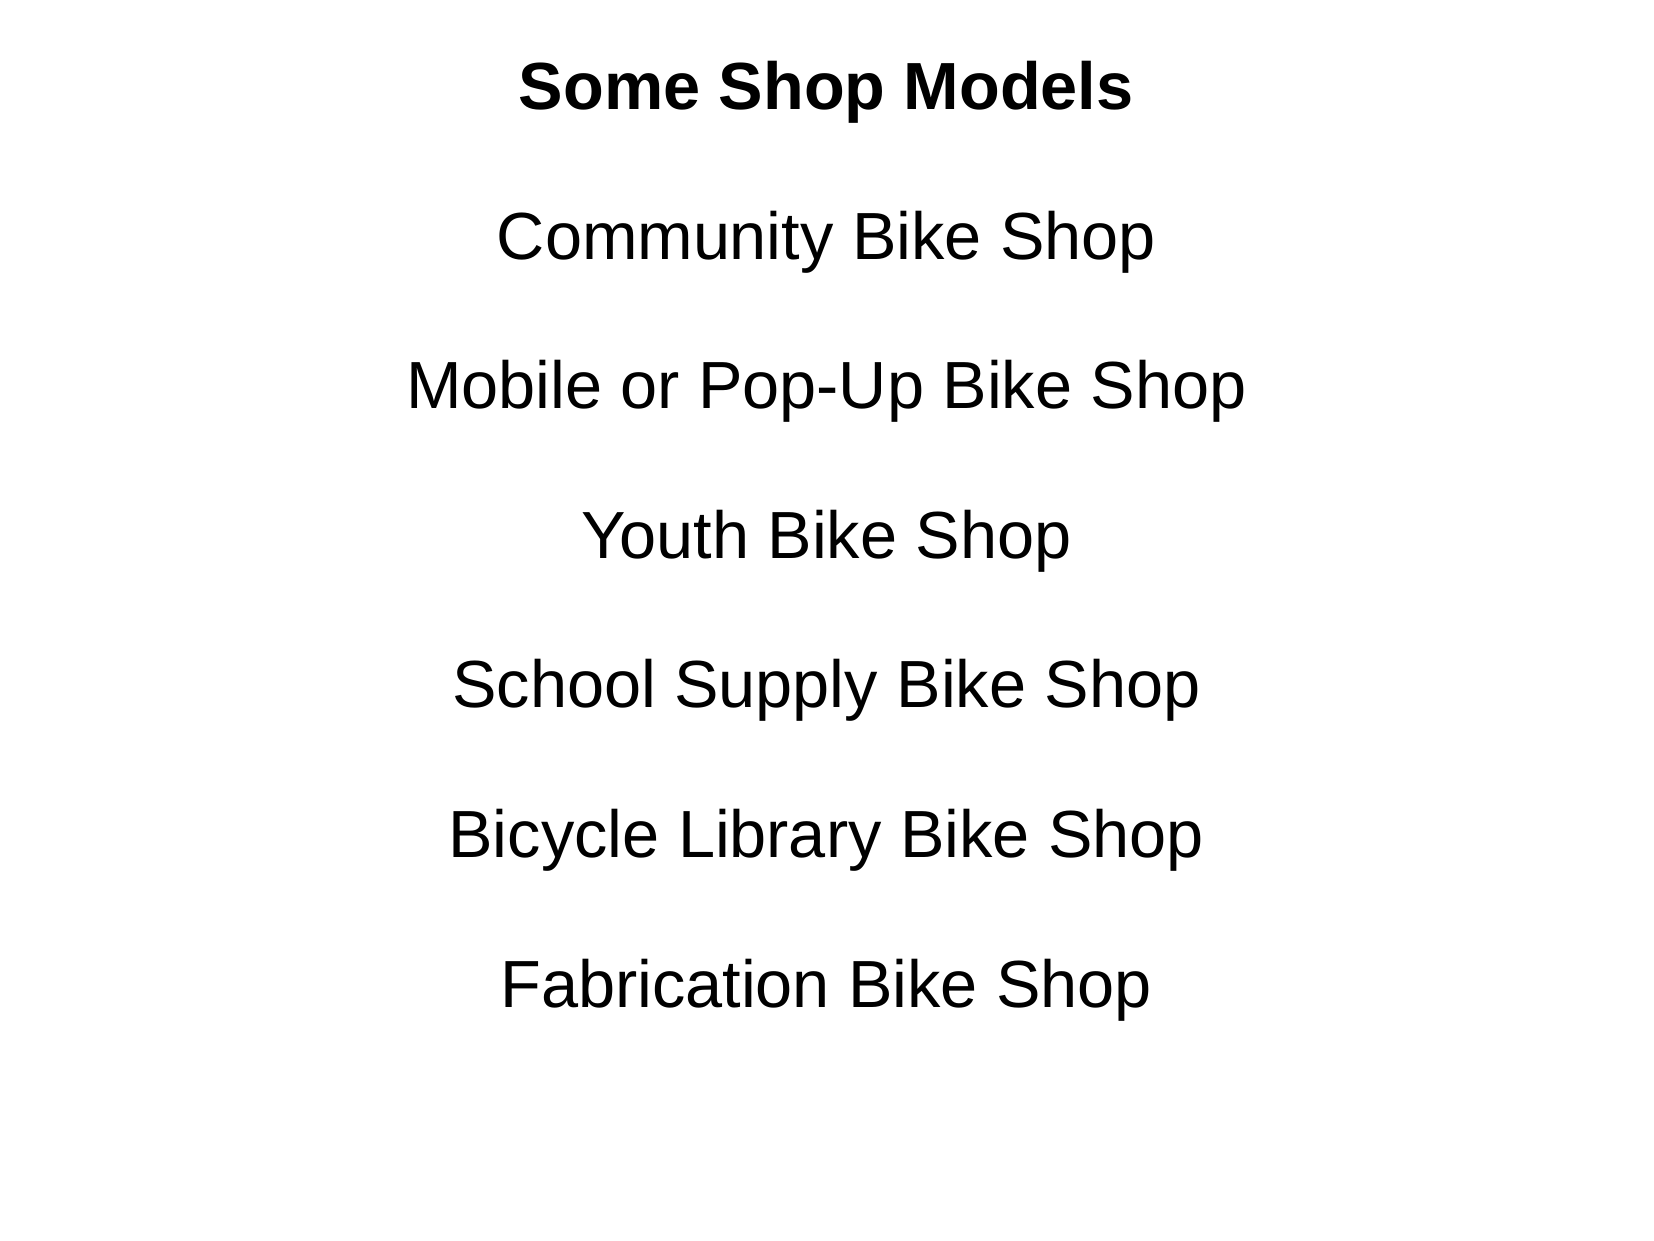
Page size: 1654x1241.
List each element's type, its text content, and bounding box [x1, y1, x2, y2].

subtitle Some Shop Models Community Bike Shop Mobile or Pop-Up Bike Shop Youth Bike Shop School Supply Bike Shop Bicycle Library Bike Shop Fabrication Bike Shop [82, 49, 1571, 1022]
